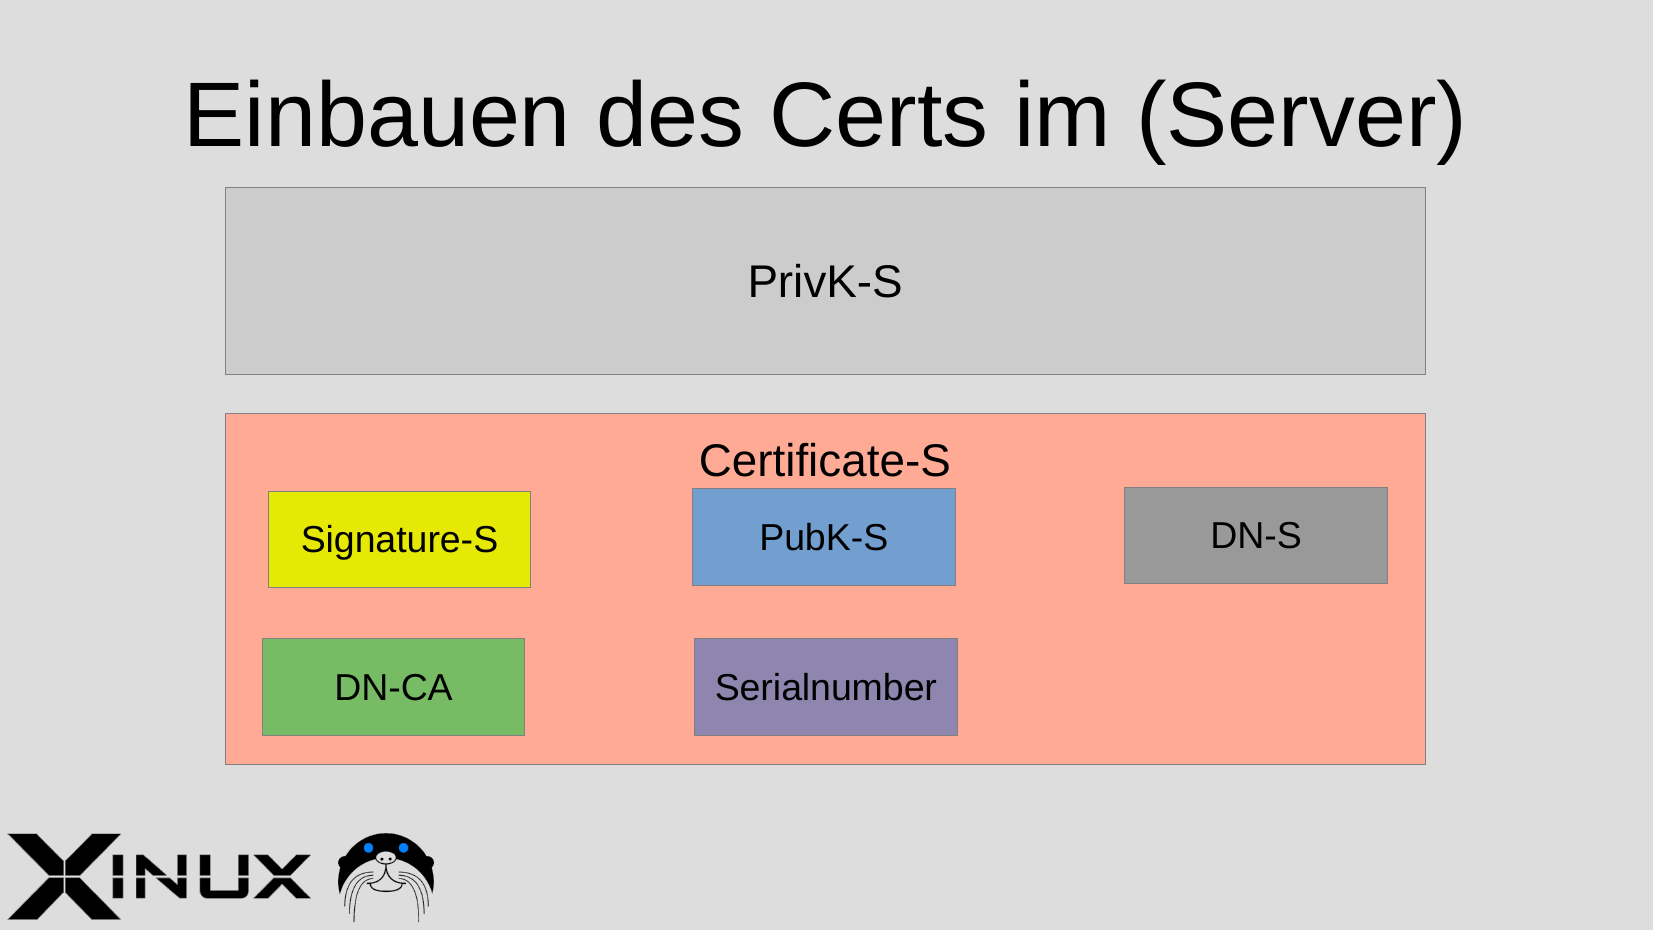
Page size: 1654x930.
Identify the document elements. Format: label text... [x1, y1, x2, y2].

text_box DN-CA [262, 638, 525, 736]
text_box Serialnumber [694, 638, 958, 736]
text_box PubK-S [692, 488, 956, 586]
text_box Certificate-S [225, 413, 1426, 765]
picture [0, 824, 440, 929]
text_box PrivK-S [225, 187, 1426, 375]
text_box Signature-S [268, 491, 531, 588]
title Einbauen des Certs im (Server) [82, 37, 1571, 193]
text_box DN-S [1124, 487, 1388, 584]
